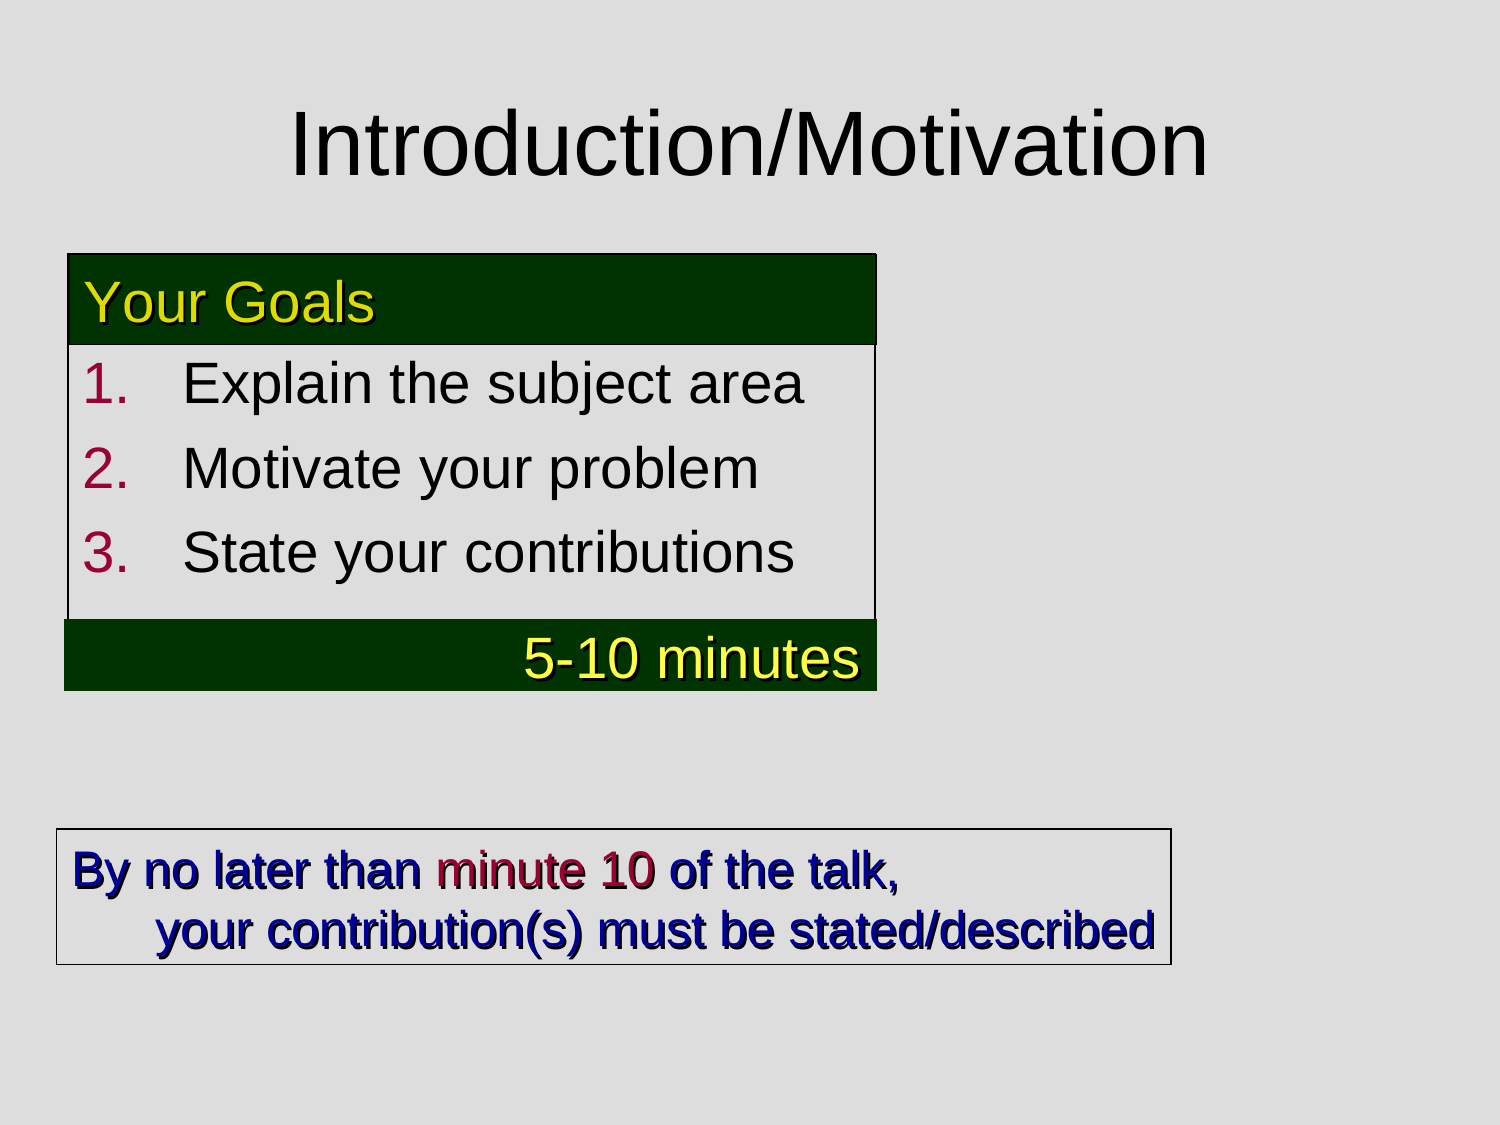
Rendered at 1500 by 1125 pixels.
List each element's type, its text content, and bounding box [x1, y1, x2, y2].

text_box Your Goals [69, 254, 876, 345]
list Explain the subject area Motivate your problem State your contributions [67, 253, 876, 620]
title Introduction/Motivation [75, 45, 1426, 233]
text_box 5-10 minutes [64, 620, 876, 691]
text_box By no later than minute 10 of the talk, your contribution(s) must be stated/described [56, 829, 1171, 965]
